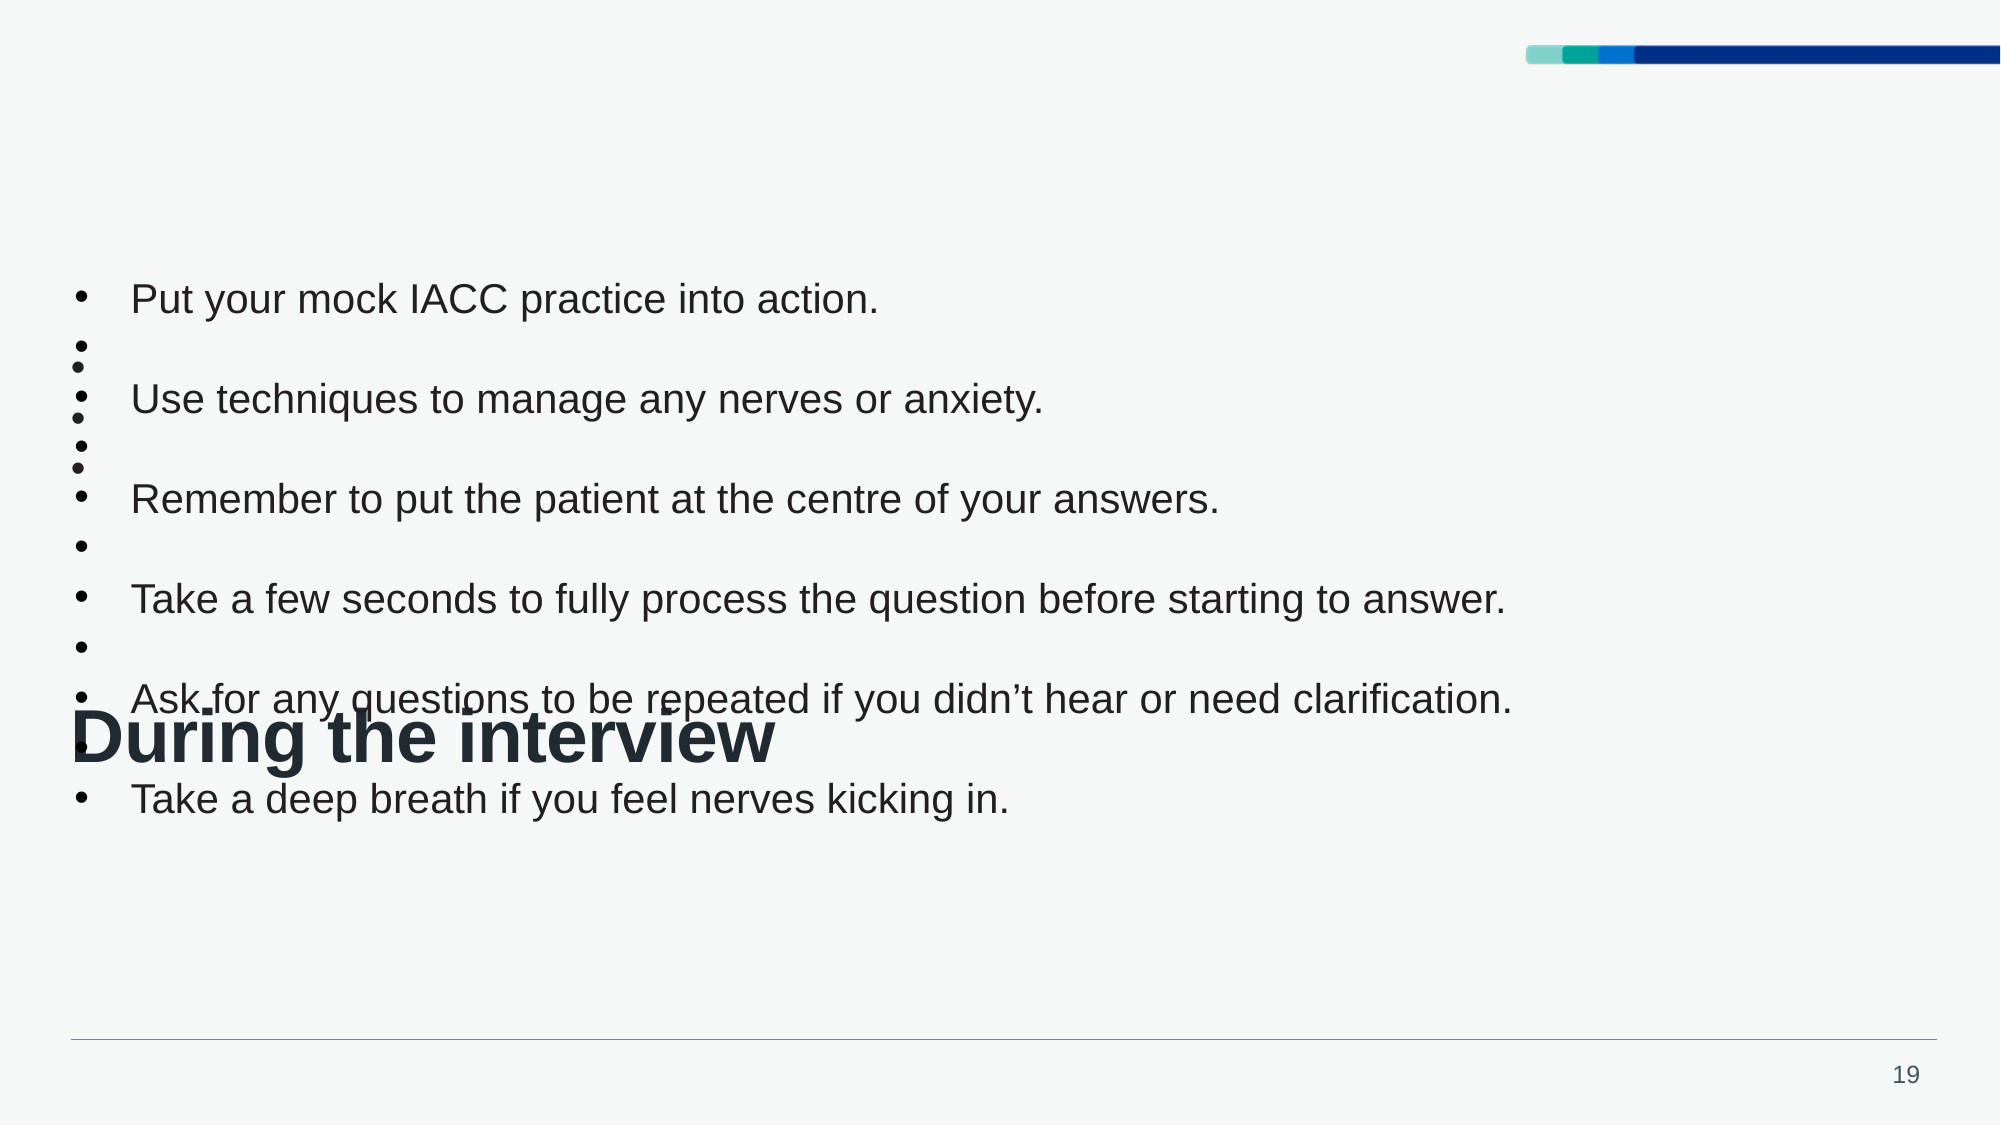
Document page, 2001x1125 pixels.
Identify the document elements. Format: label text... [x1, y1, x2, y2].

text_box Put your mock IACC practice into action. Use techniques to manage any nerves or anxiety. Remember to put the patient at the centre of your answers. Take a few seconds to fully process the question before starting to answer. Ask for any questions to be repeated if you didn’t hear or need clarification. Take a deep breath if you feel nerves kicking in. [59, 263, 1958, 936]
list [51, 212, 1950, 988]
title During the interview [66, 20, 1938, 163]
